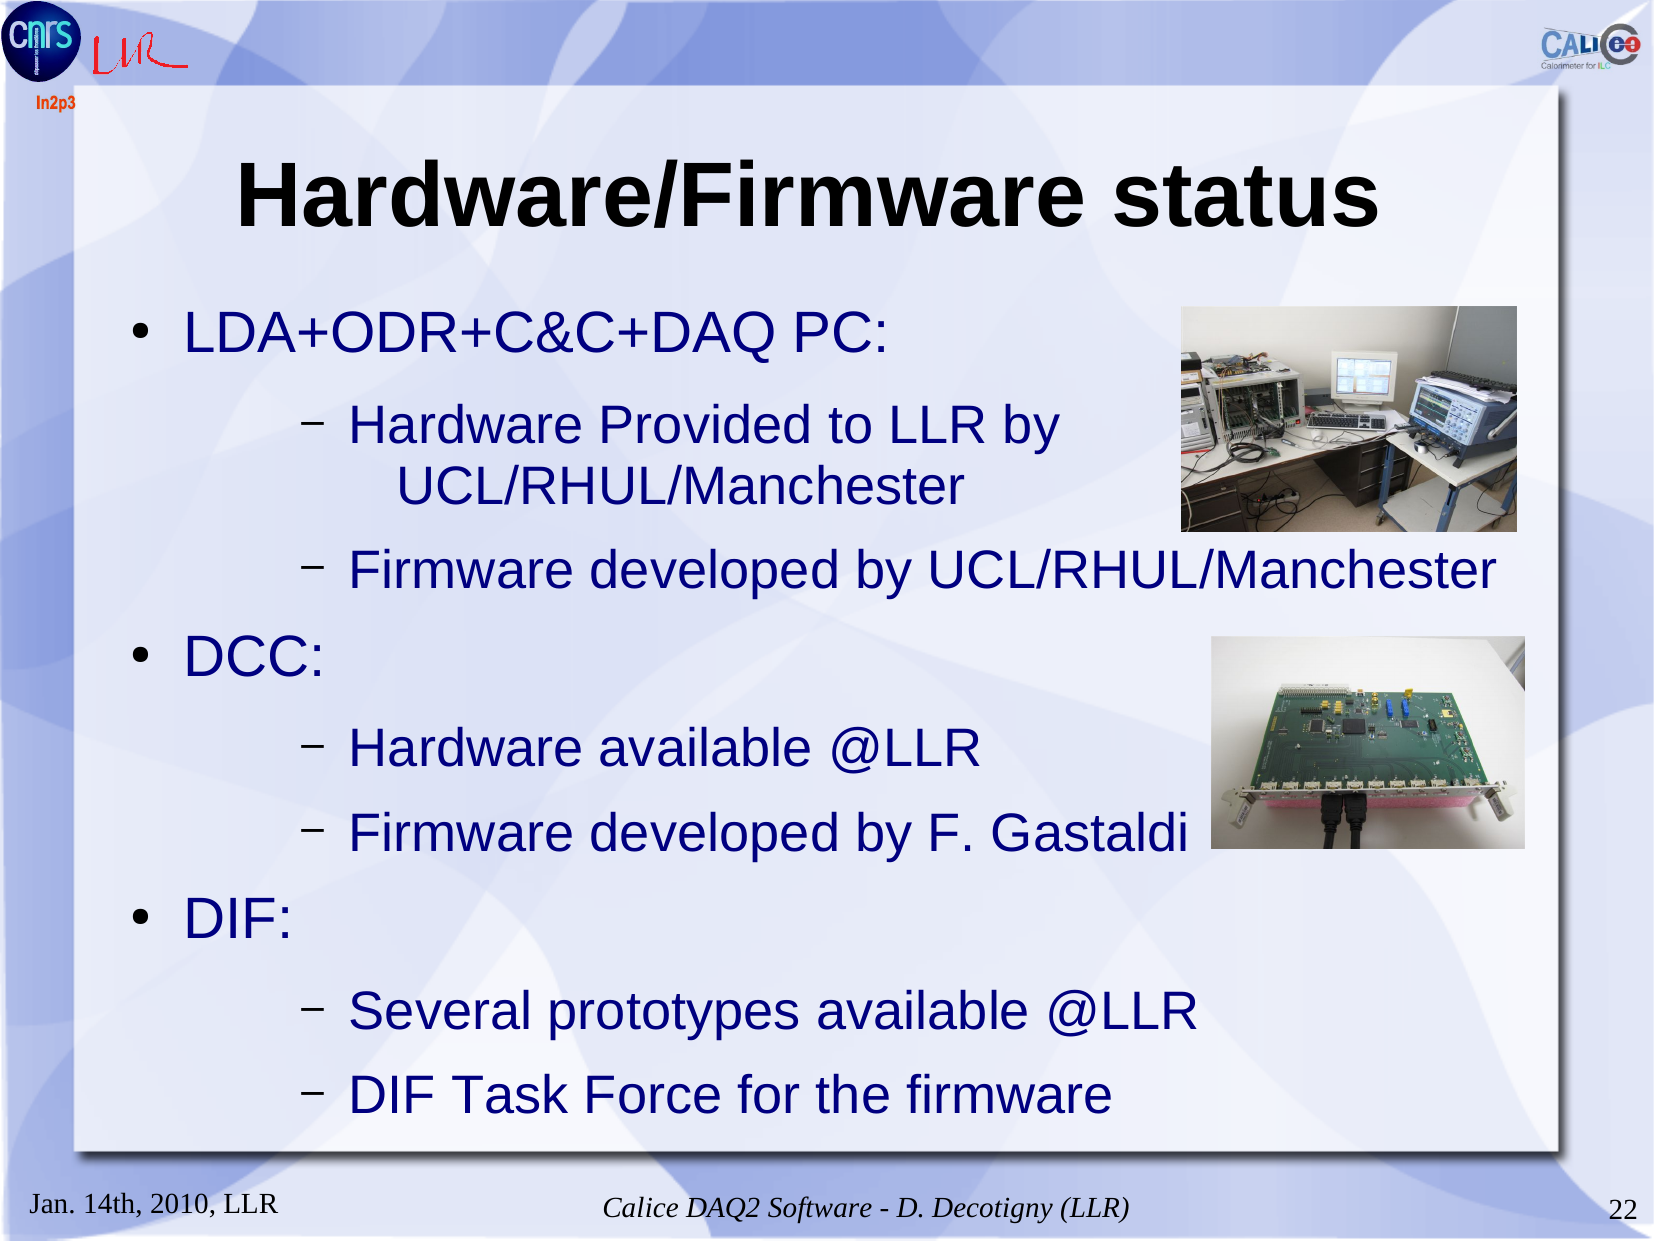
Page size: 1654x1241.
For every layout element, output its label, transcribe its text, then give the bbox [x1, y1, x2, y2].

title Hardware/Firmware status [82, 90, 1536, 298]
picture [0, 0, 1654, 1241]
list LDA+ODR+C&C+DAQ PC: Hardware Provided to LLR by UCL/RHUL/Manchester Firmware developed by UCL/RHUL/Manchester DCC: Hardware available @LLR Firmware developed by F. Gastaldi DIF: Several prototypes available @LLR DIF Task Force for the firmware [112, 300, 1538, 1126]
